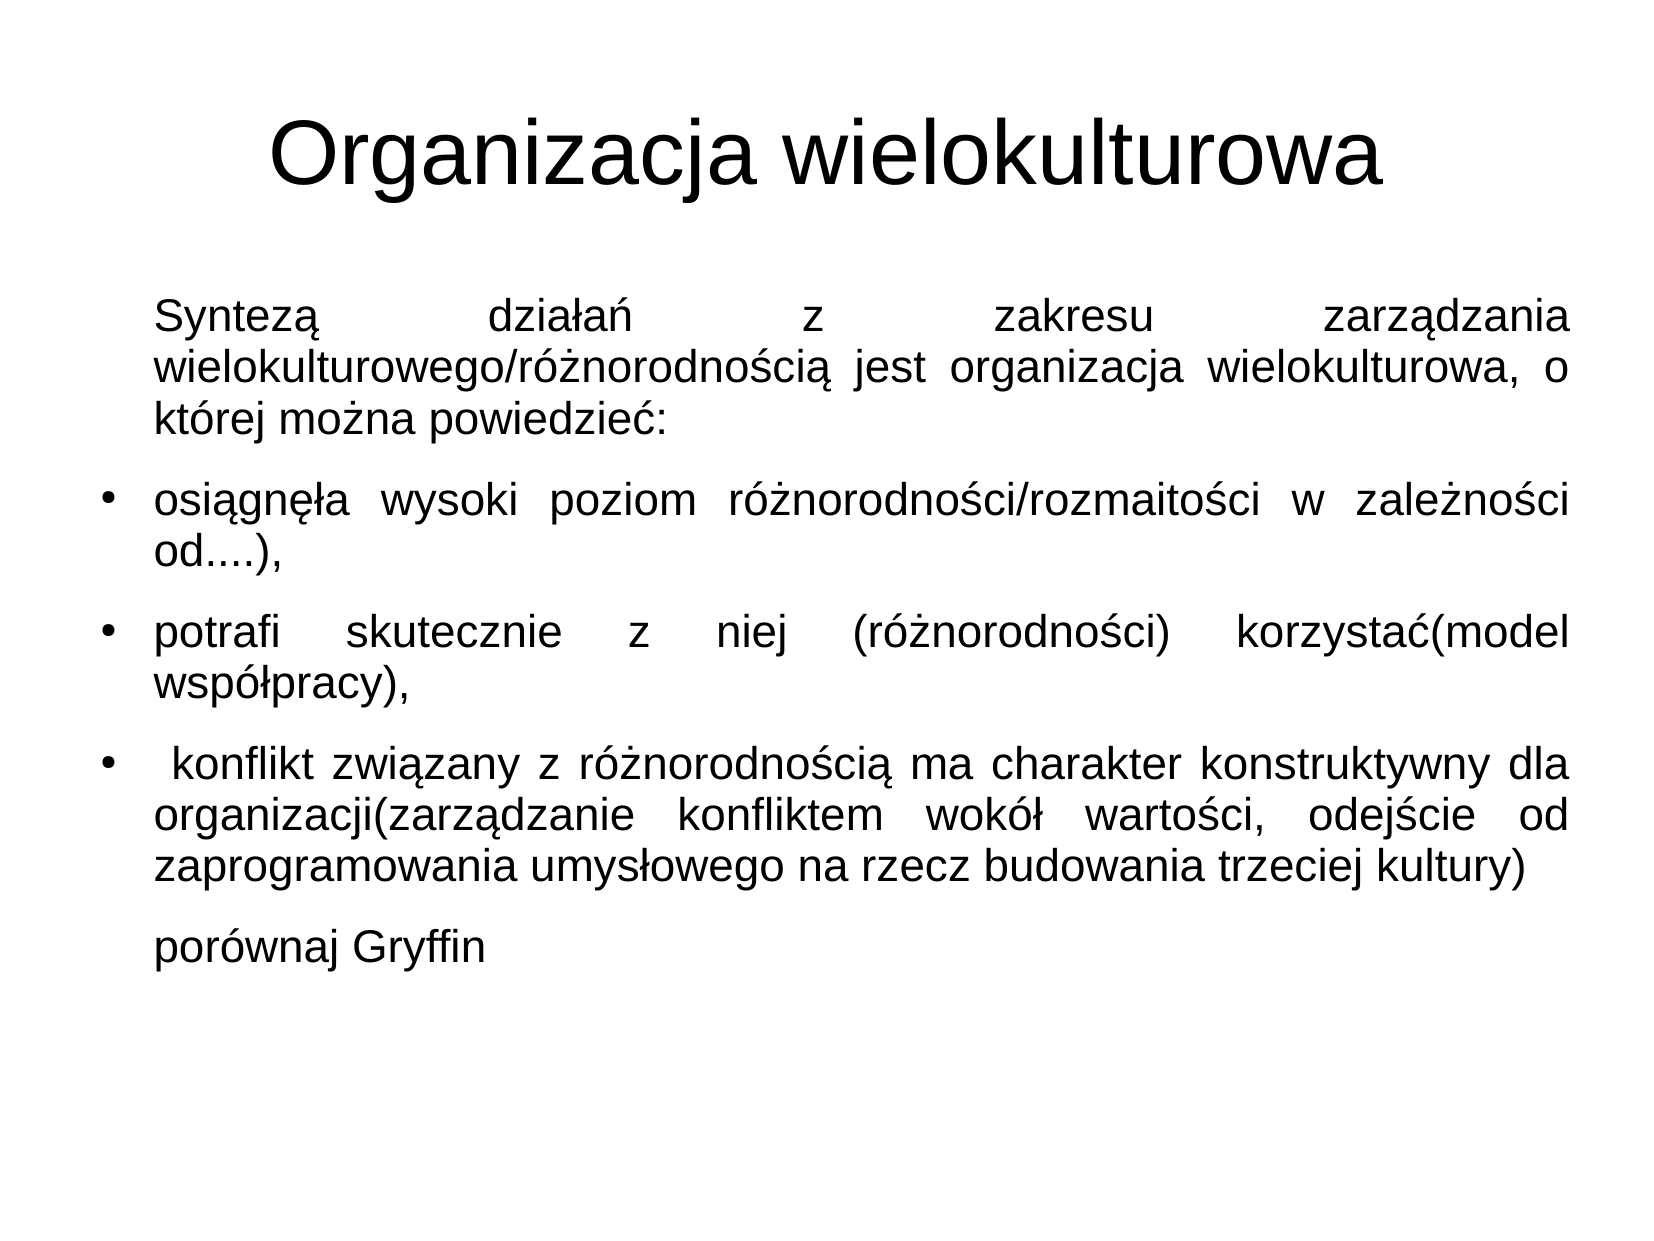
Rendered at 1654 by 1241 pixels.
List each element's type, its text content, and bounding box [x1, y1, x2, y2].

list Syntezą działań z zakresu zarządzania wielokulturowego/różnorodnością jest organizacja wielokulturowa, o której można powiedzieć: osiągnęła wysoki poziom różnorodności/rozmaitości w zależności od....), potrafi skutecznie z niej (różnorodności) korzystać(model współpracy), konflikt związany z różnorodnością ma charakter konstruktywny dla organizacji(zarządzanie konfliktem wokół wartości, odejście od zaprogramowania umysłowego na rzecz budowania trzeciej kultury) porównaj Gryffin [82, 290, 1571, 1109]
title Organizacja wielokulturowa [82, 49, 1571, 257]
